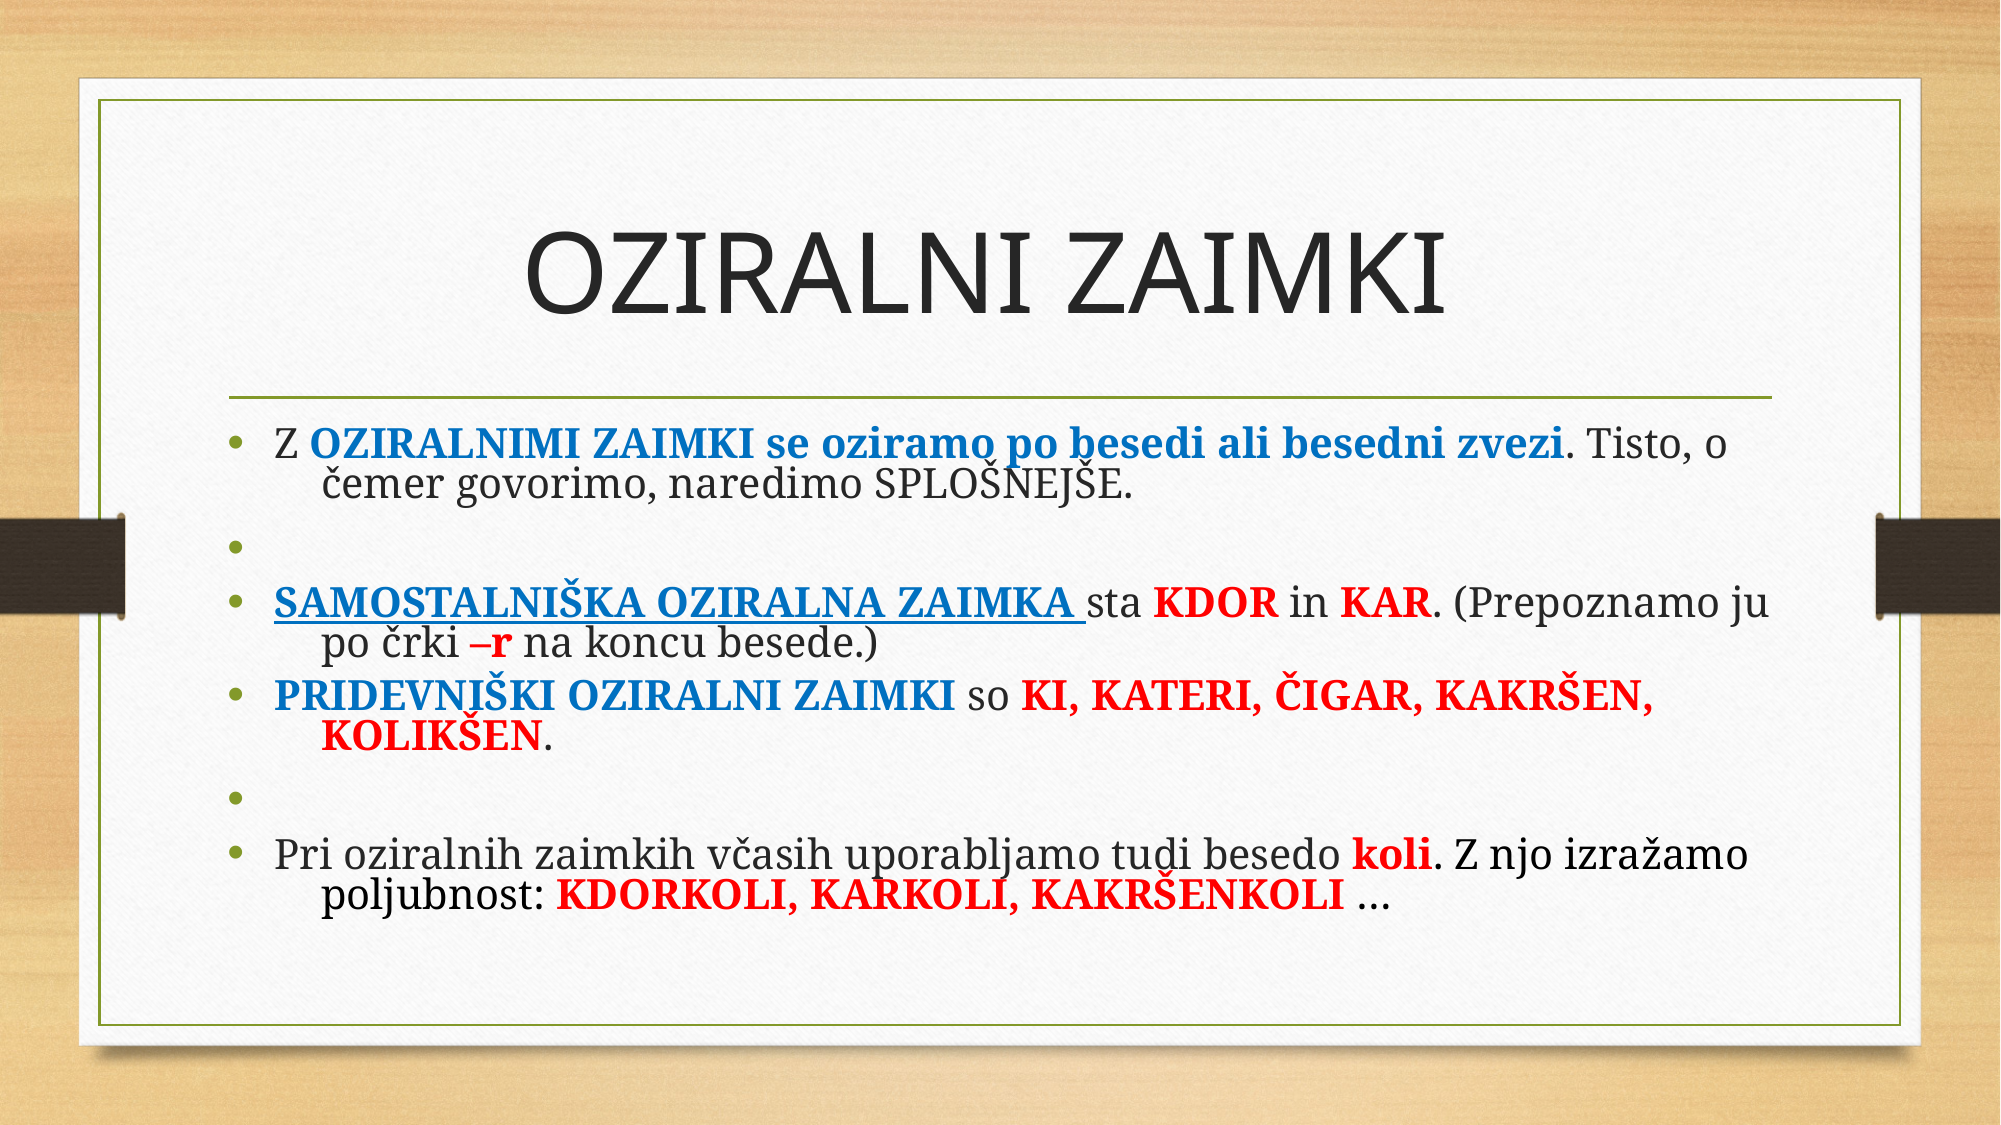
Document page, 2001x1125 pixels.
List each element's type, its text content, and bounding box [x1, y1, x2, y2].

title OZIRALNI ZAIMKI [212, 161, 1788, 376]
list Z OZIRALNIMI ZAIMKI se oziramo po besedi ali besedni zvezi. Tisto, o čemer govorimo, naredimo SPLOŠNEJŠE. SAMOSTALNIŠKA OZIRALNA ZAIMKA sta KDOR in KAR. (Prepoznamo ju po črki –r na koncu besede.) PRIDEVNIŠKI OZIRALNI ZAIMKI so KI, KATERI, ČIGAR, KAKRŠEN, KOLIKŠEN. Pri oziralnih zaimkih včasih uporabljamo tudi besedo koli. Z njo izražamo poljubnost: KDORKOLI, KARKOLI, KAKRŠENKOLI … [212, 419, 1788, 964]
